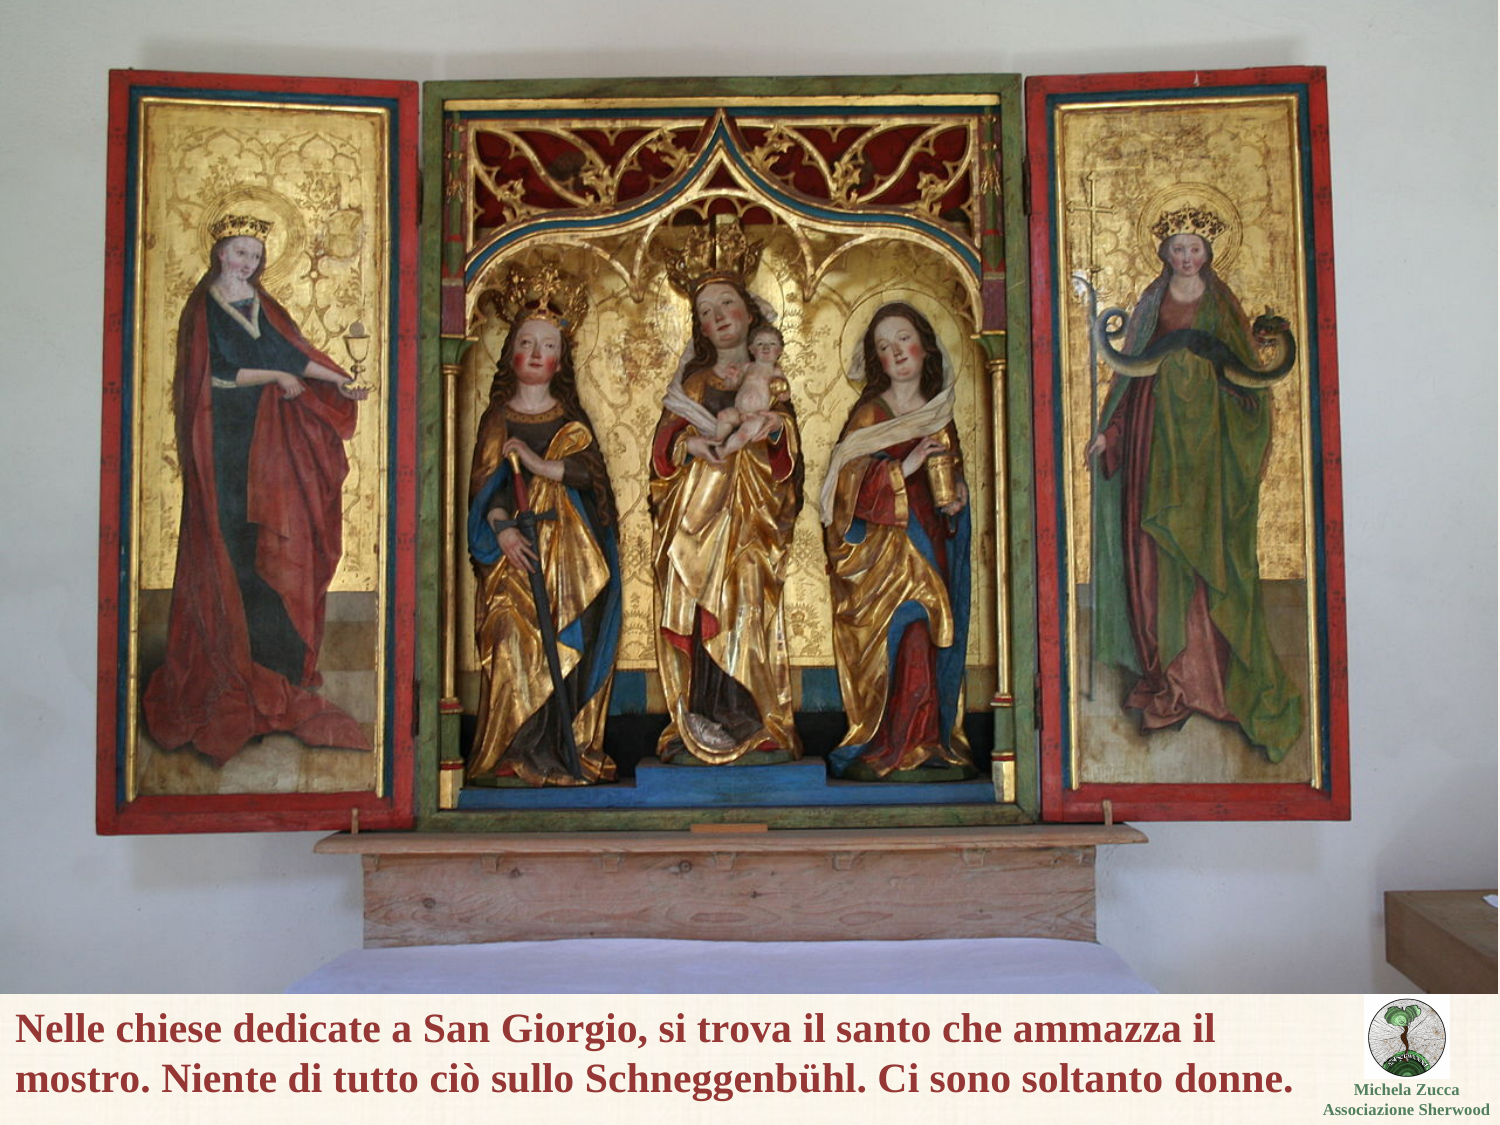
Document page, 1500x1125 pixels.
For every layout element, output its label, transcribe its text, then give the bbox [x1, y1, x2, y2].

text_box Nelle chiese dedicate a San Giorgio, si trova il santo che ammazza il mostro. Niente di tutto ciò sullo Schneggenbühl. Ci sono soltanto donne. [0, 994, 1353, 1110]
text_box Michela Zucca Associazione Sherwood [1307, 1070, 1500, 1125]
picture [0, 0, 1498, 1070]
